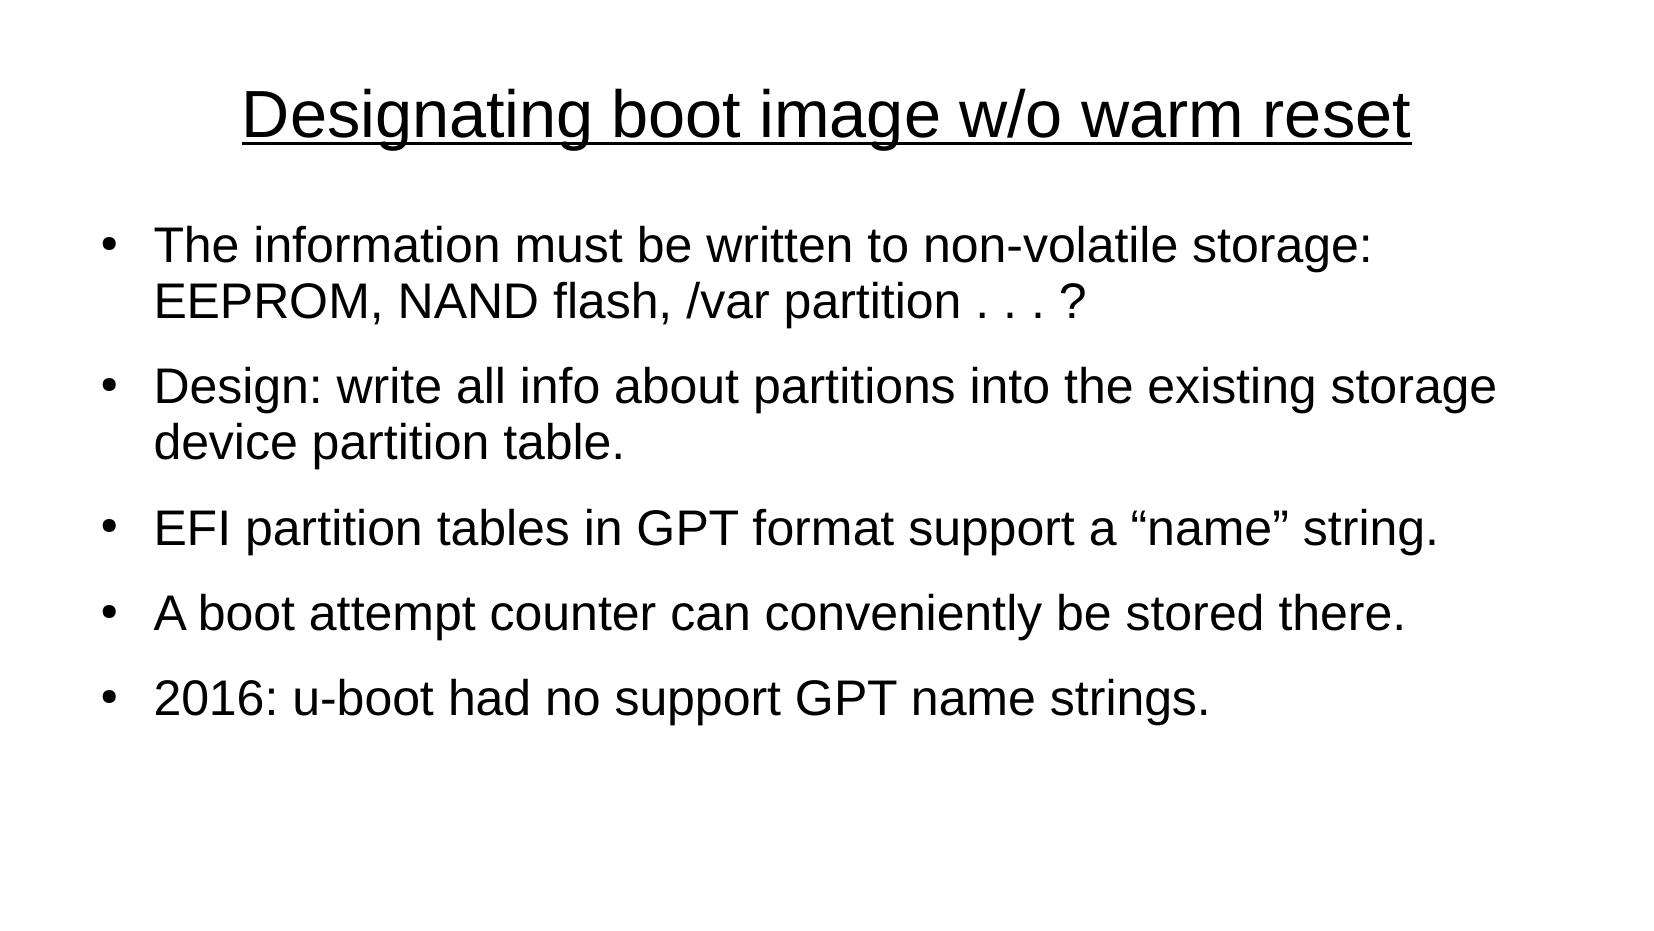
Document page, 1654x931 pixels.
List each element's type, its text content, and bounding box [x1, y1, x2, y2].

title Designating boot image w/o warm reset [82, 37, 1571, 193]
list The information must be written to non-volatile storage: EEPROM, NAND flash, /var partition . . . ? Design: write all info about partitions into the existing storage device partition table. EFI partition tables in GPT format support a “name” string. A boot attempt counter can conveniently be stored there. 2016: u-boot had no support GPT name strings. [82, 217, 1571, 758]
